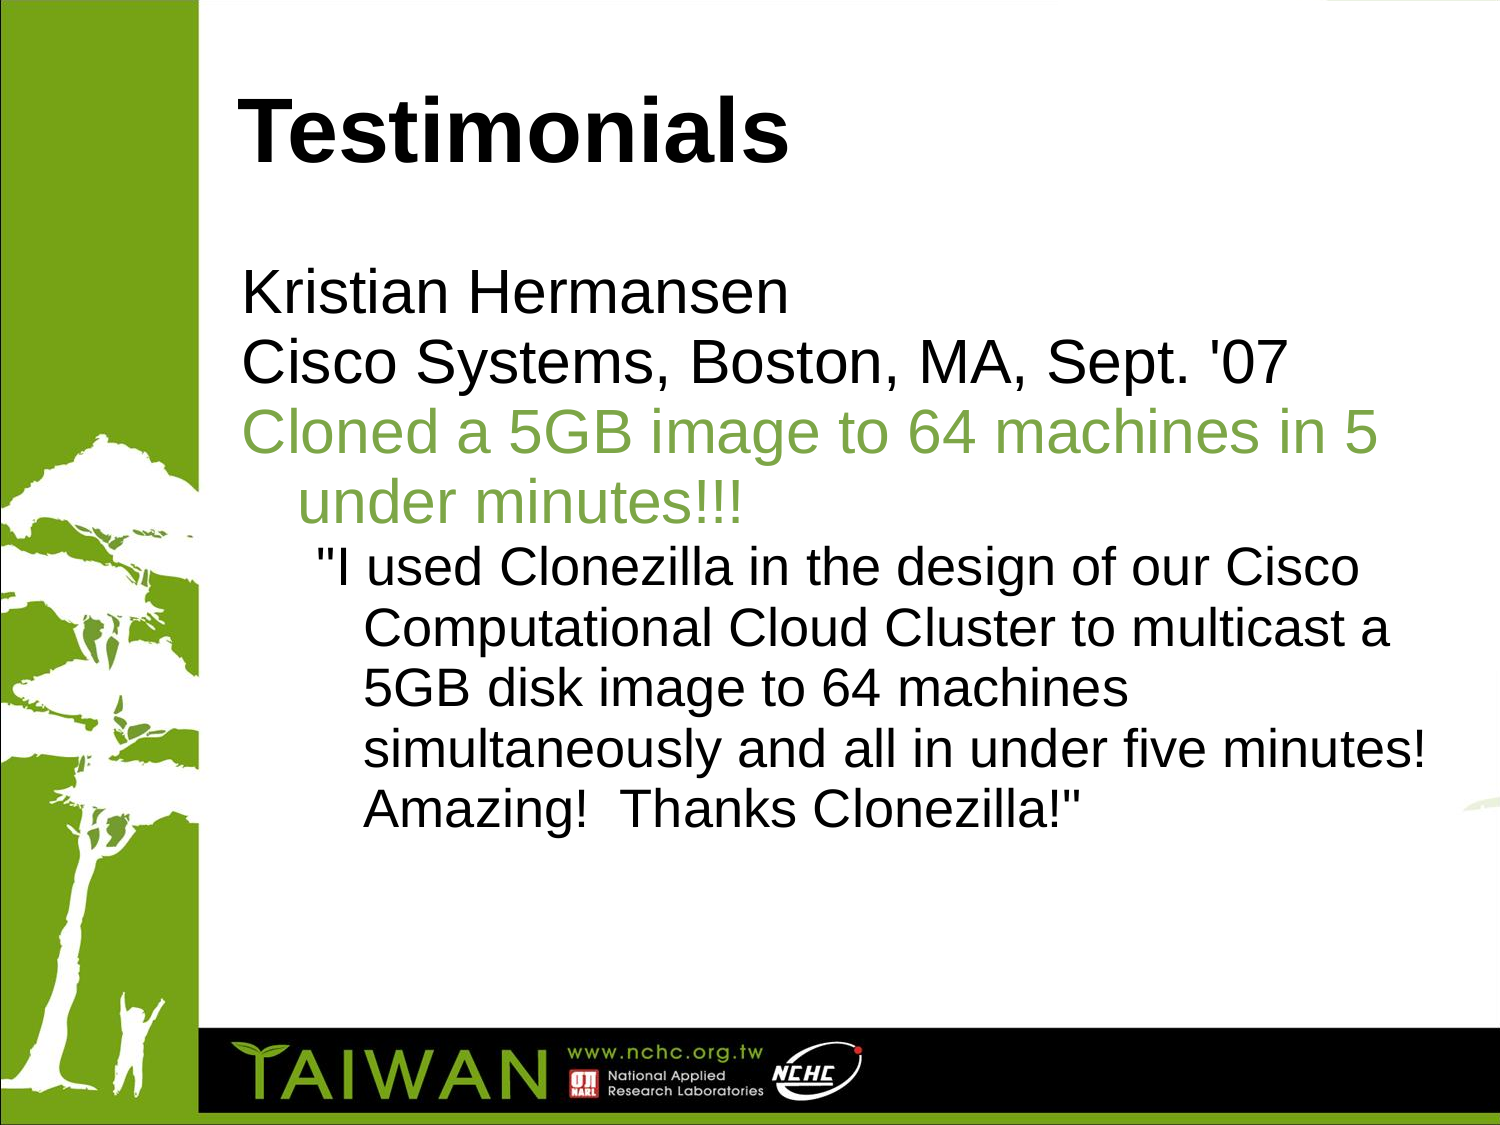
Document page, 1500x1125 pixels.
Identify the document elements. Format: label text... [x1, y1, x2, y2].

title Testimonials [224, 29, 940, 232]
text_box Kristian Hermansen Cisco Systems, Boston, MA, Sept. '07 Cloned a 5GB image to 64 machines in 5 under minutes!!! "I used Clonezilla in the design of our Cisco Computational Cloud Cluster to multicast a 5GB disk image to 64 machines simultaneously and all in under five minutes! Amazing! Thanks Clonezilla!" [227, 250, 1447, 847]
picture [0, 0, 1500, 1125]
